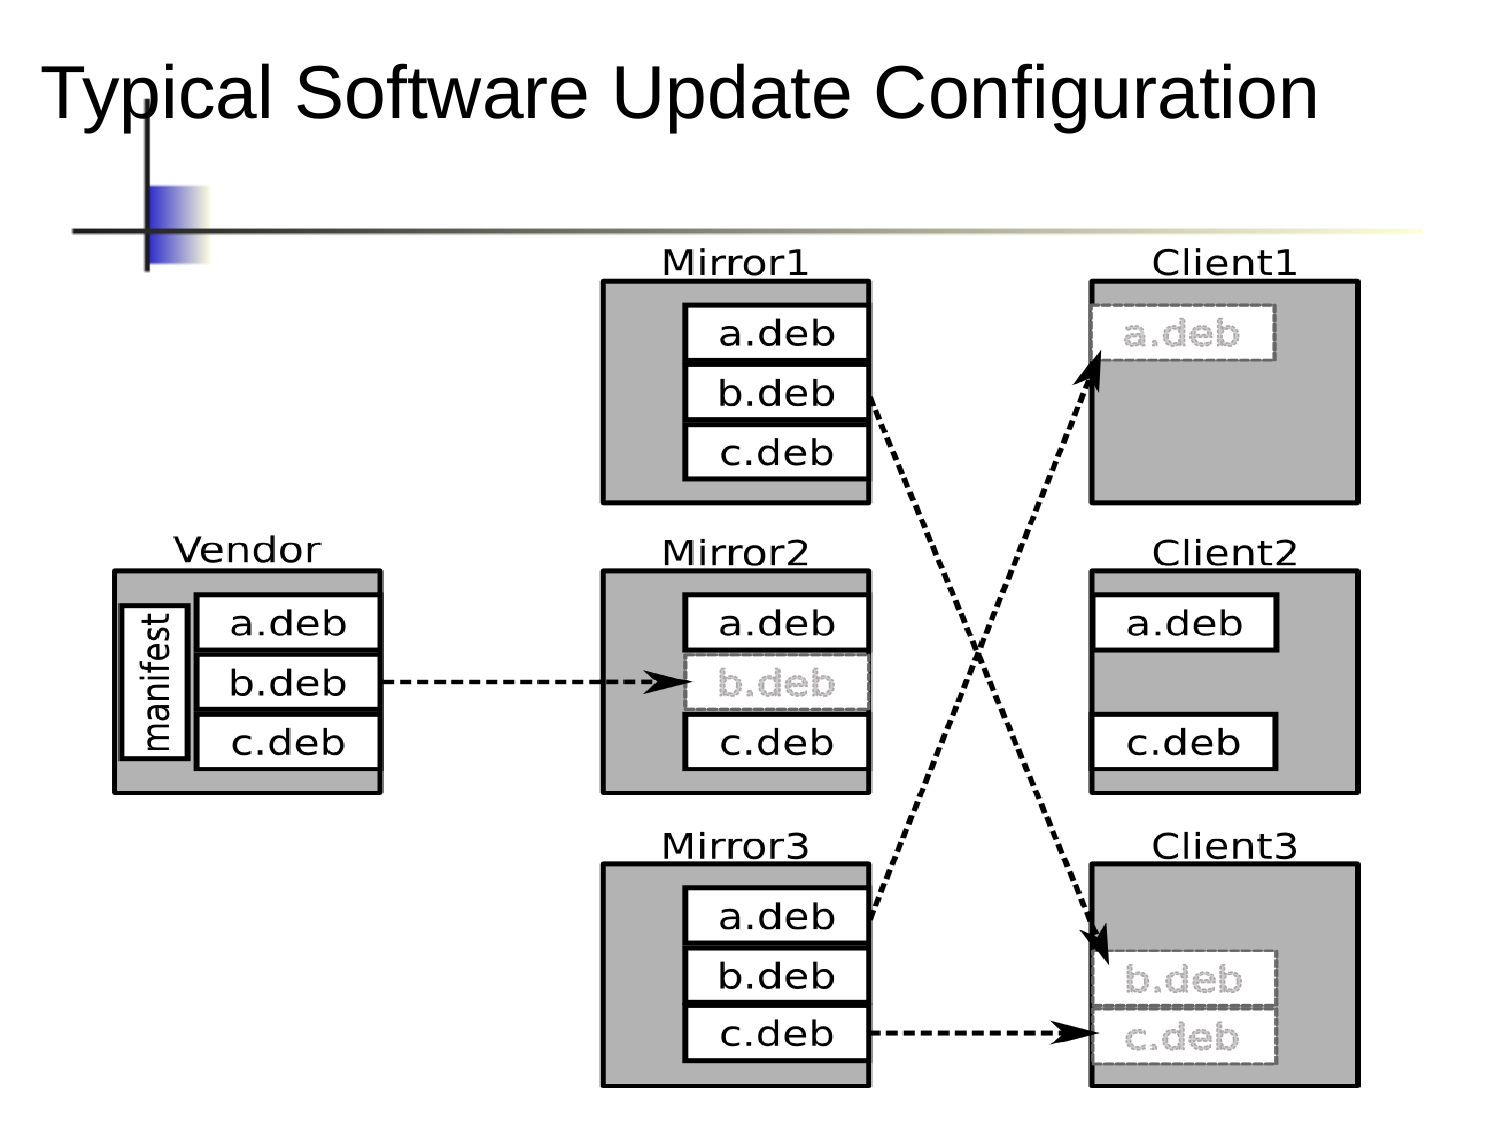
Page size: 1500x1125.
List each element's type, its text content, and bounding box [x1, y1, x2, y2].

picture [0, 0, 1500, 1125]
title Typical Software Update Configuration [40, 50, 1500, 201]
